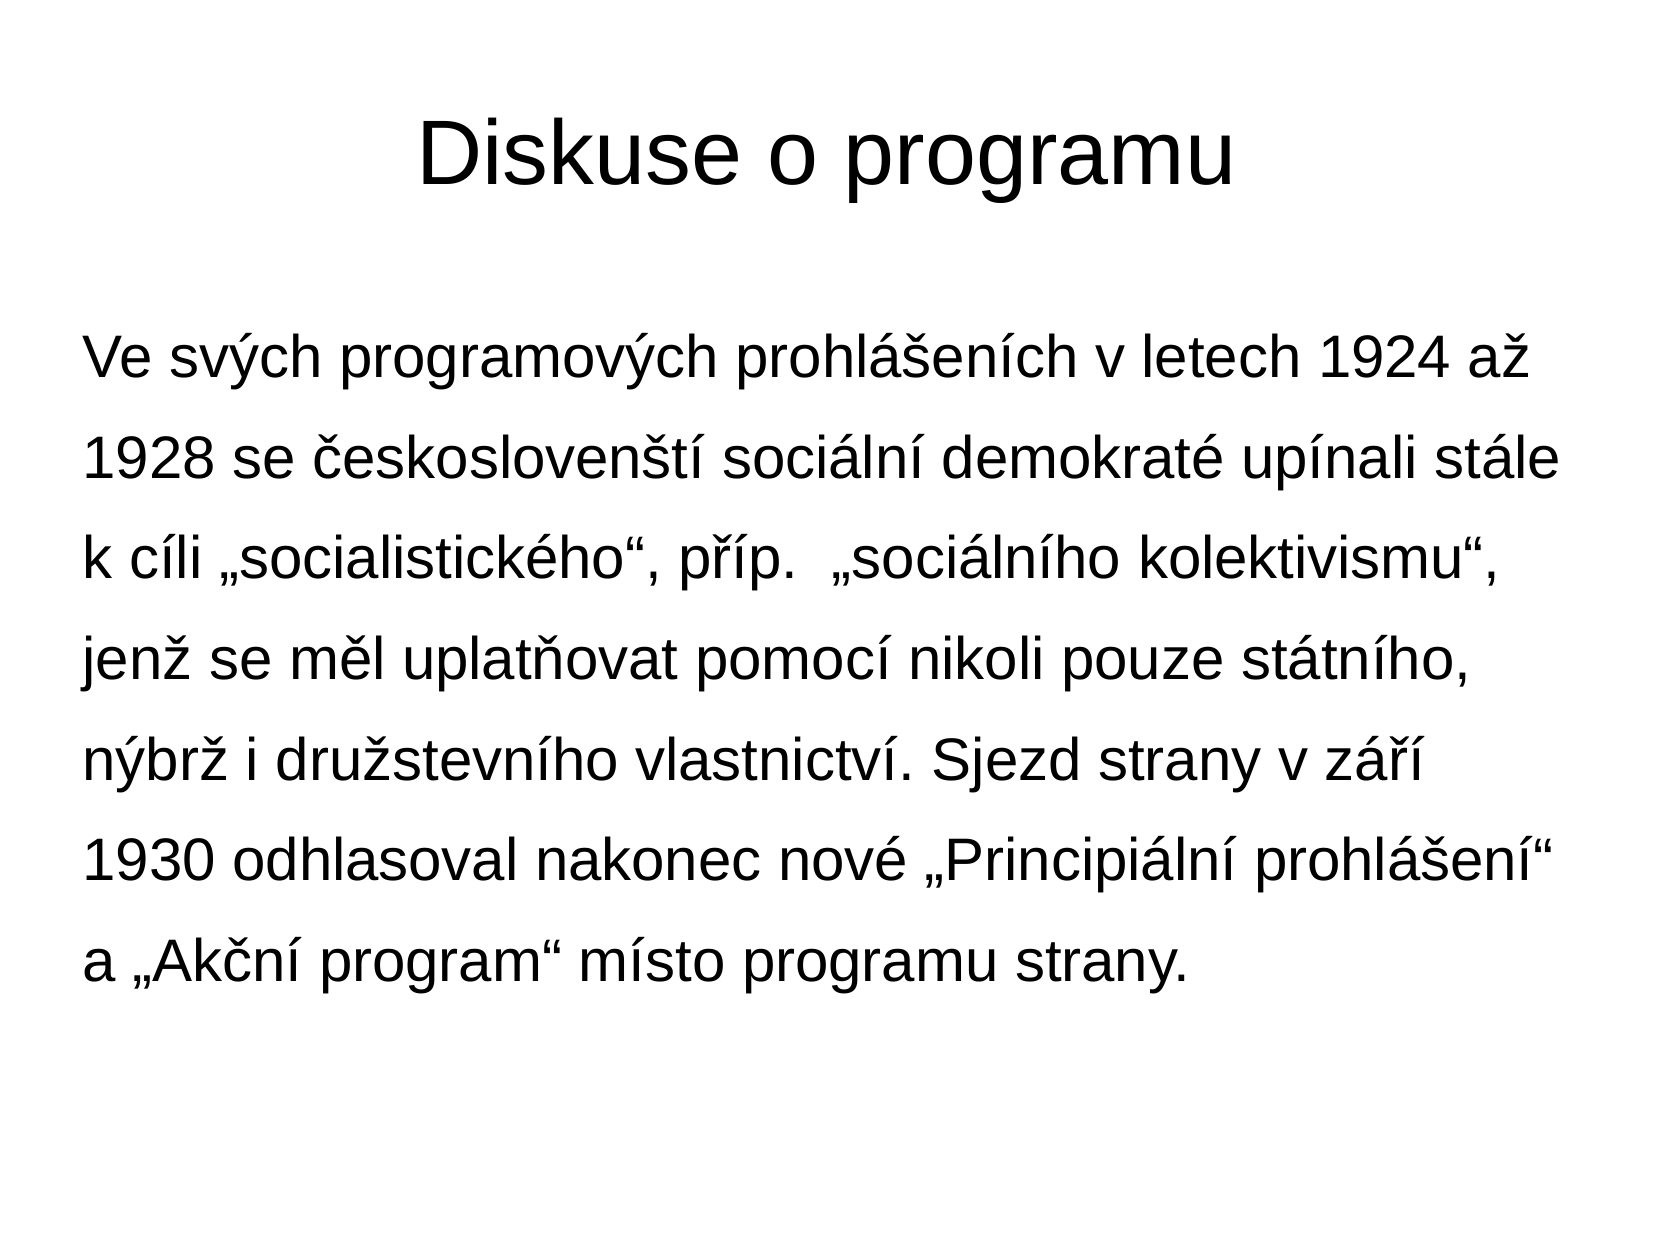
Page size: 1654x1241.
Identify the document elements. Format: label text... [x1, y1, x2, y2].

title Diskuse o programu [82, 49, 1571, 257]
list Ve svých programových prohlášeních v letech 1924 až 1928 se českoslovenští sociální demokraté upínali stále k cíli „socialistického“, příp. „sociálního kolektivismu“, jenž se měl uplatňovat pomocí nikoli pouze státního, nýbrž i družstevního vlastnictví. Sjezd strany v září 1930 odhlasoval nakonec nové „Principiální prohlášení“ a „Akční program“ místo programu strany. [82, 290, 1571, 1010]
